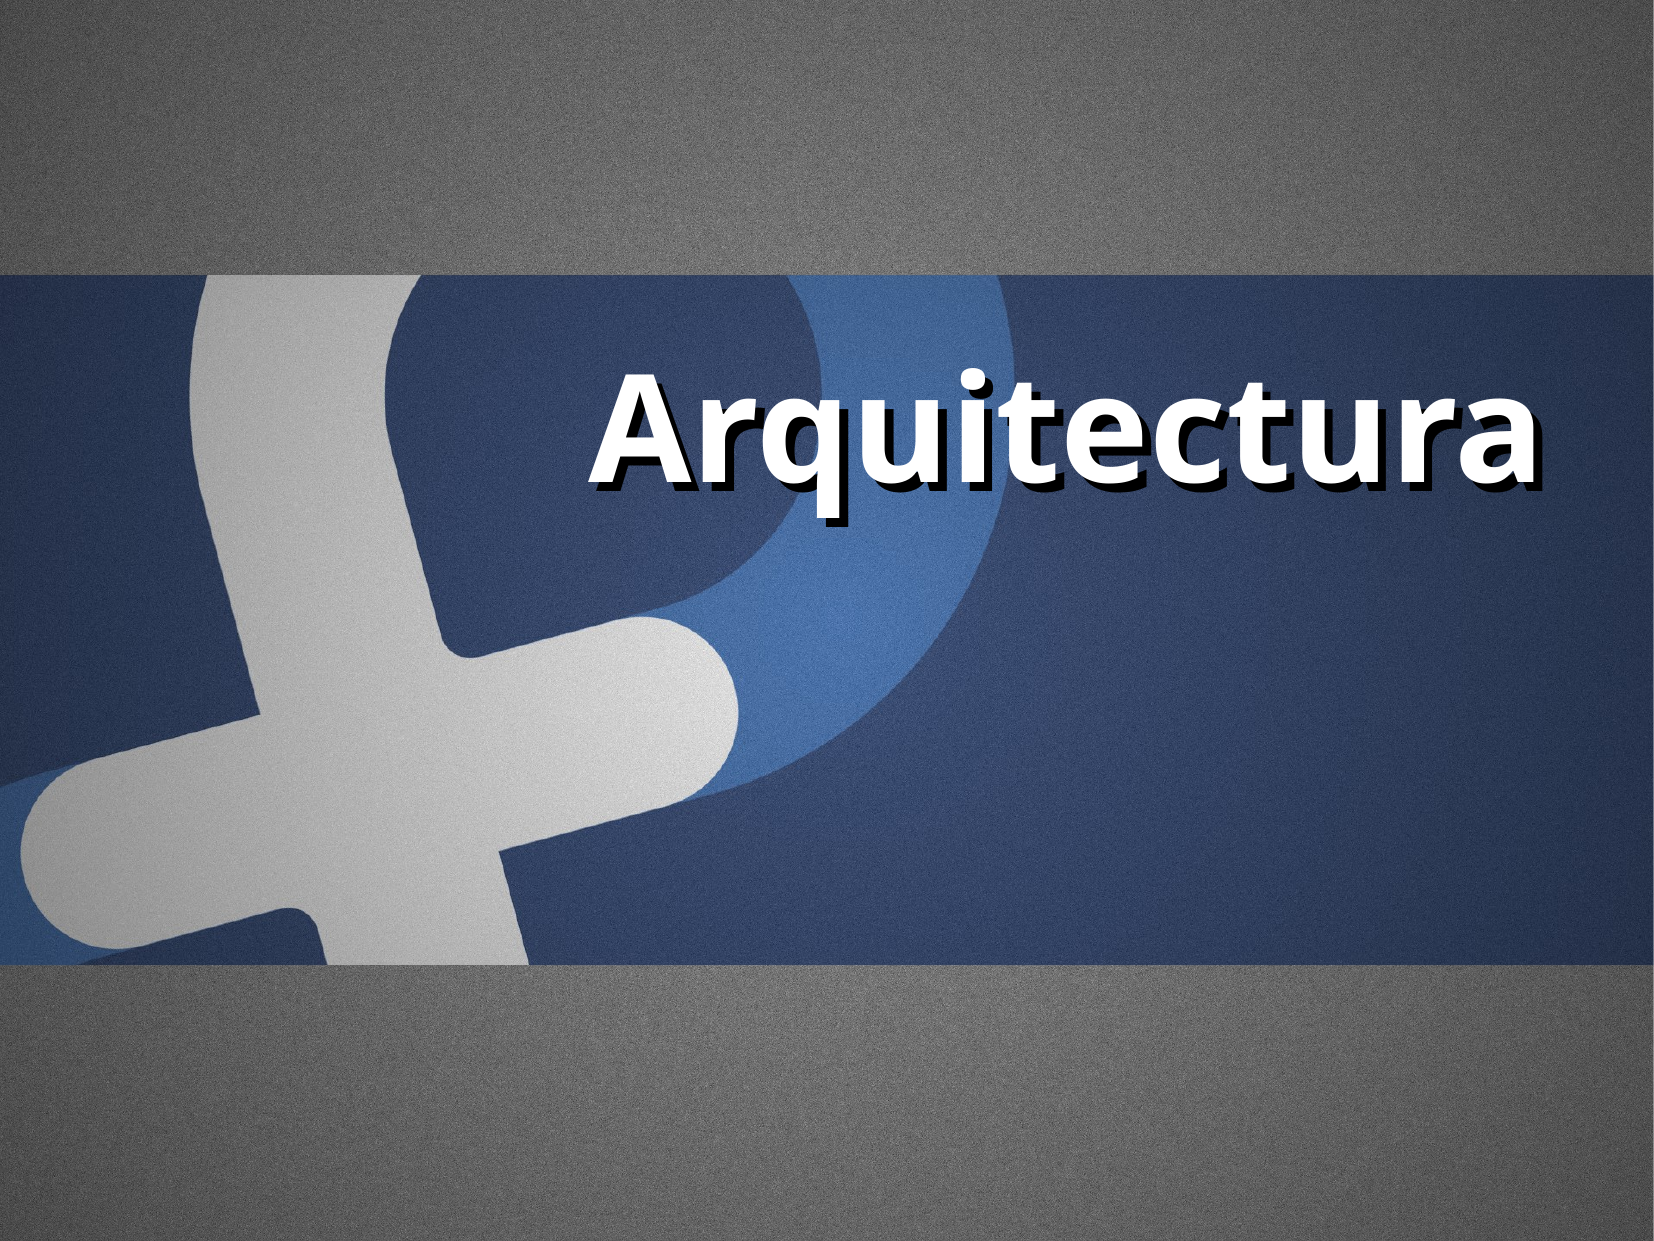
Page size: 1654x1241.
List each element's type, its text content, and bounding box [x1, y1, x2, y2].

picture [0, 0, 1654, 1241]
text_box Arquitectura [446, 315, 1561, 654]
